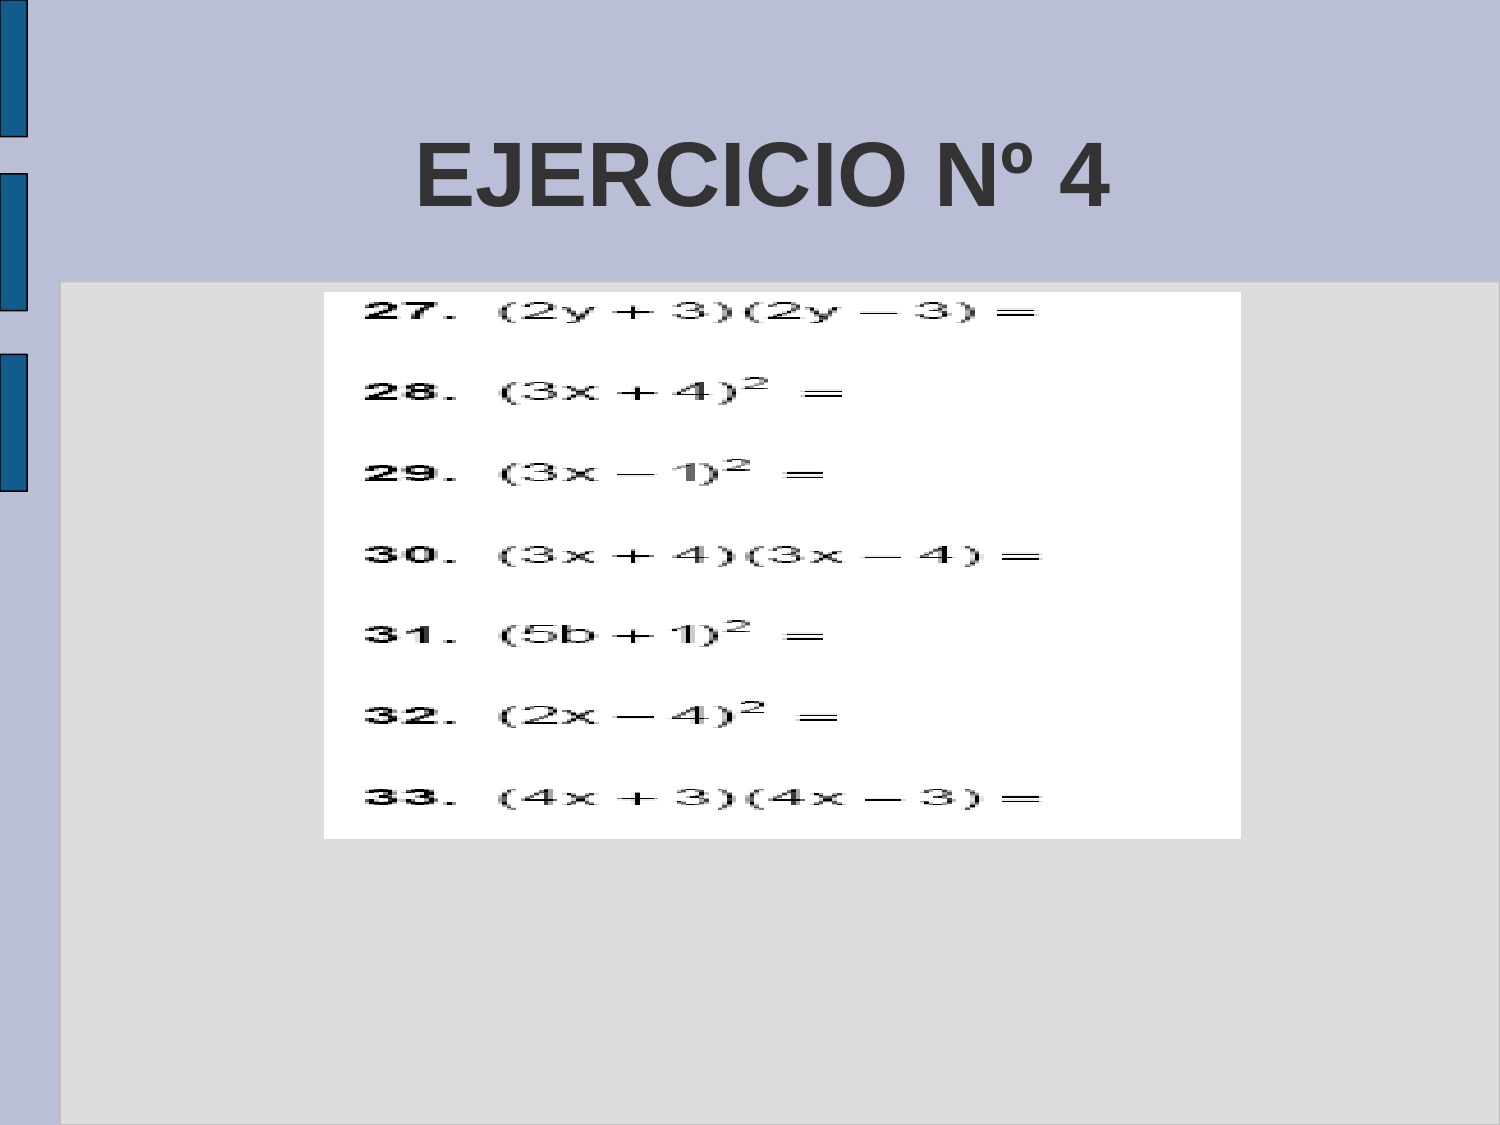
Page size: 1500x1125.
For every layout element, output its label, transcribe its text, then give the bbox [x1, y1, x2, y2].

title EJERCICIO Nº 4 [110, 80, 1391, 271]
picture [324, 292, 1241, 839]
